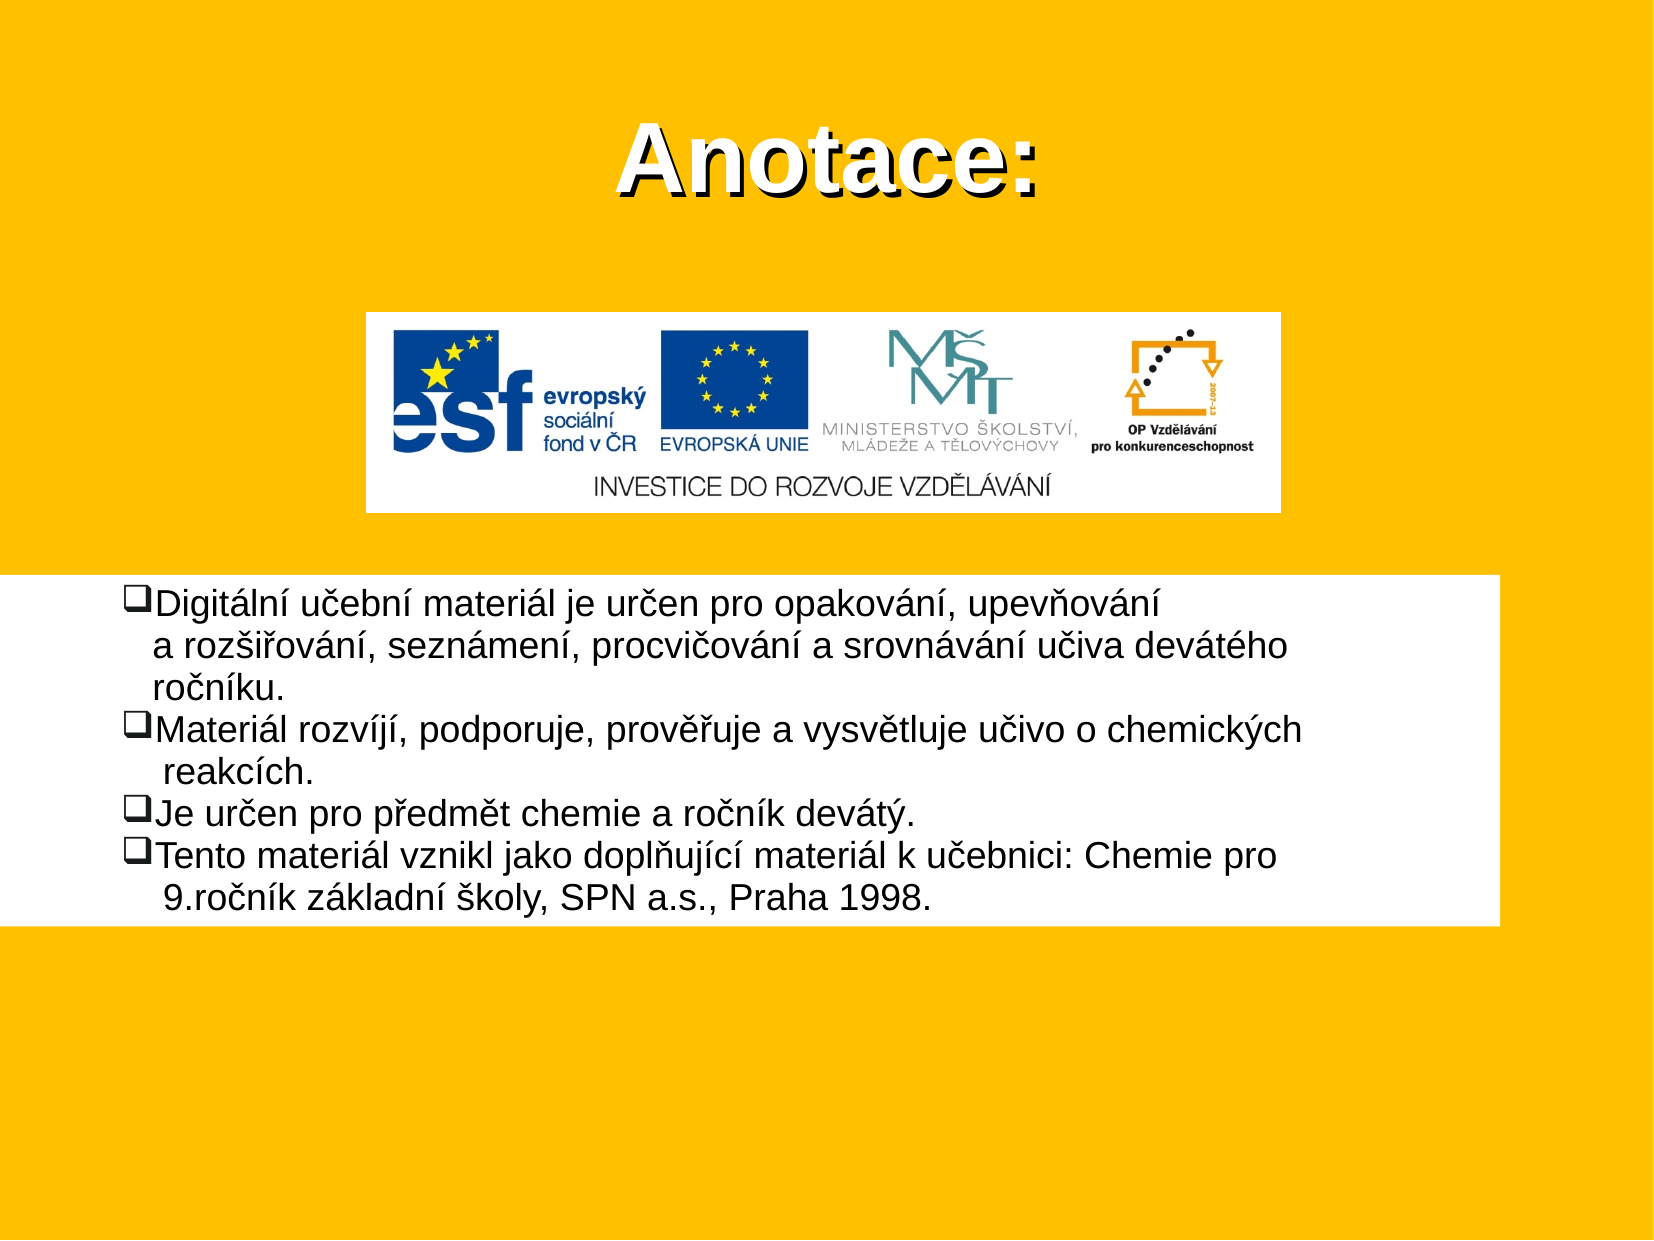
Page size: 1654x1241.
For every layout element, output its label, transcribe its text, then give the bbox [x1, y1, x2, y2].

picture [366, 312, 1281, 513]
title Anotace: [82, 49, 1571, 257]
text_box Digitální učební materiál je určen pro opakování, upevňování a rozšiřování, seznámení, procvičování a srovnávání učiva devátého ročníku. Materiál rozvíjí, podporuje, prověřuje a vysvětluje učivo o chemických reakcích. Je určen pro předmět chemie a ročník devátý. Tento materiál vznikl jako doplňující materiál k učebnici: Chemie pro 9.ročník základní školy, SPN a.s., Praha 1998. [0, 574, 1501, 927]
